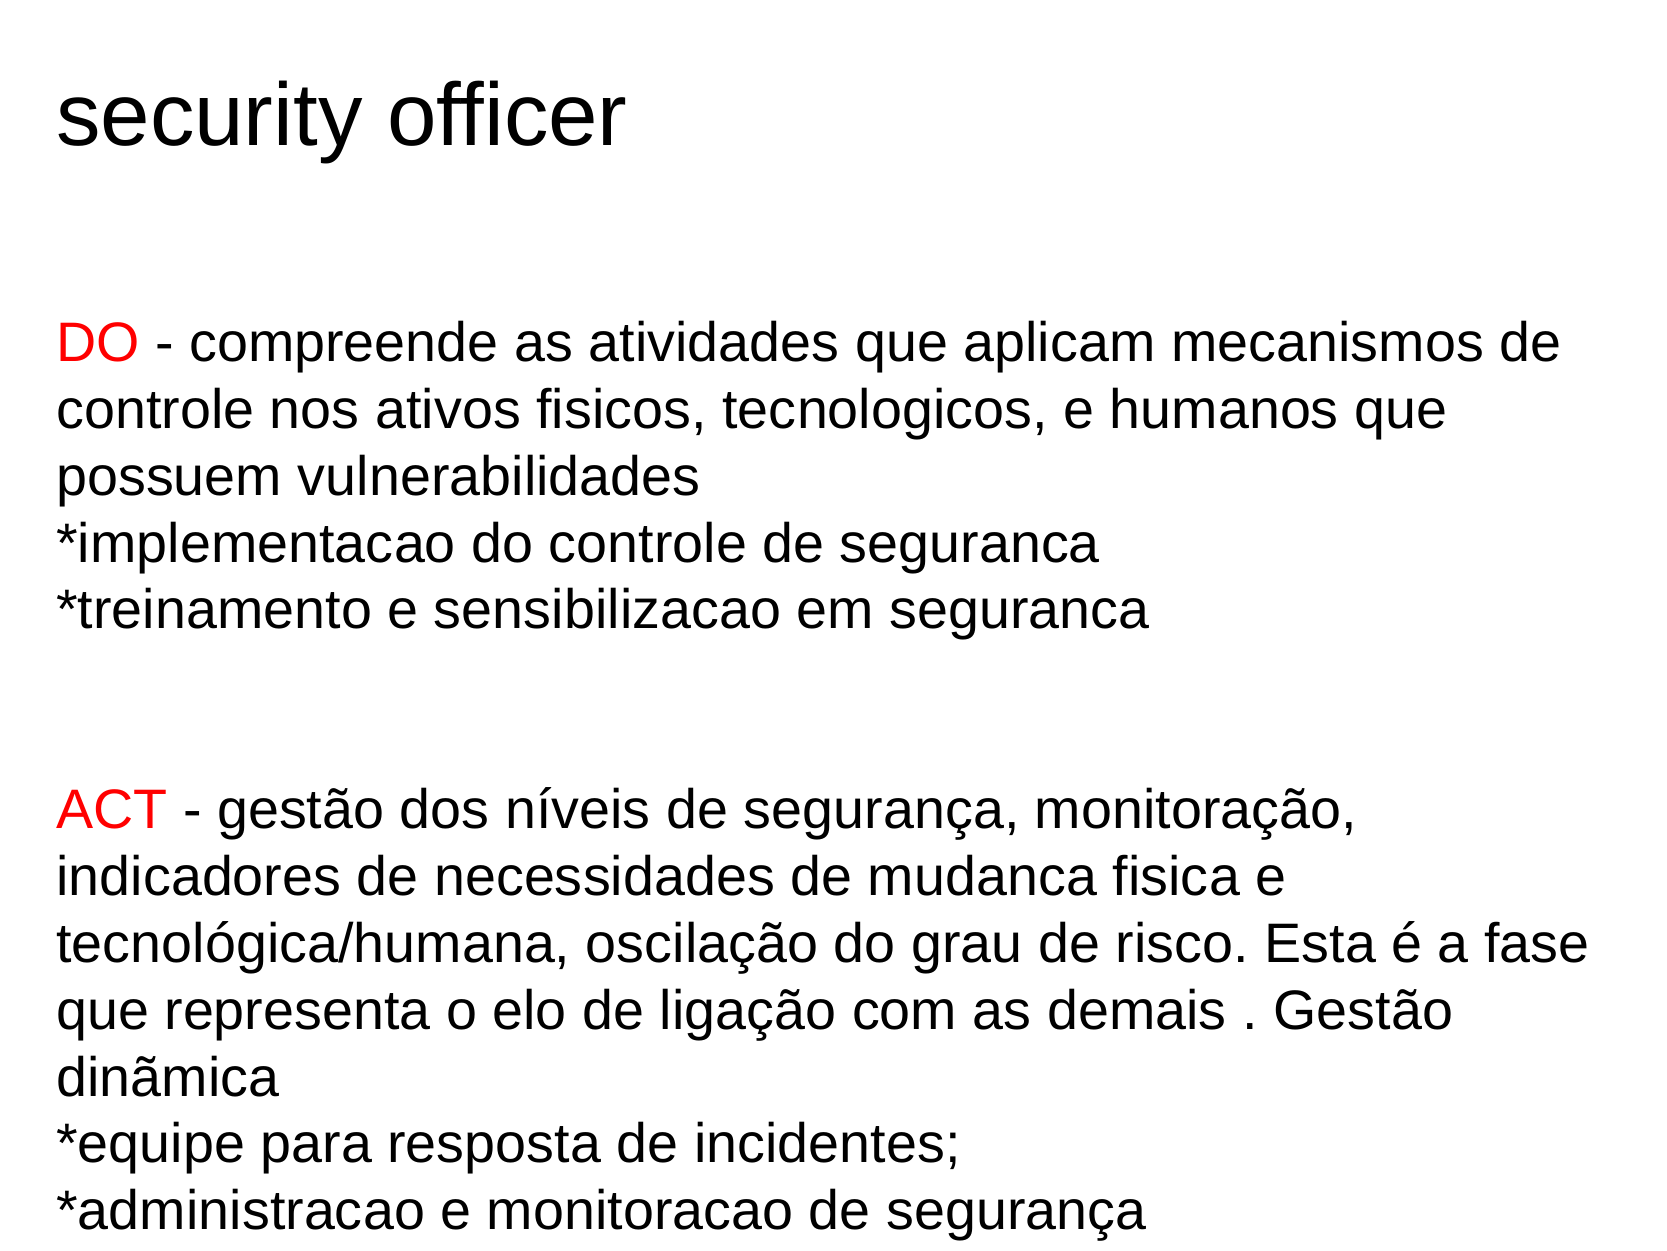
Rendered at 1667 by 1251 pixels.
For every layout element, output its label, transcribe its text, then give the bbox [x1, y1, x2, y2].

list DO - compreende as atividades que aplicam mecanismos de controle nos ativos fisicos, tecnologicos, e humanos que possuem vulnerabilidades *implementacao do controle de seguranca *treinamento e sensibilizacao em seguranca ACT - gestão dos níveis de segurança, monitoração, indicadores de necessidades de mudanca fisica e tecnológica/humana, oscilação do grau de risco. Esta é a fase que representa o elo de ligação com as demais . Gestão dinãmica *equipe para resposta de incidentes; *administracao e monitoracao de segurança [50, 300, 1630, 1213]
title security officer [50, 50, 1630, 213]
